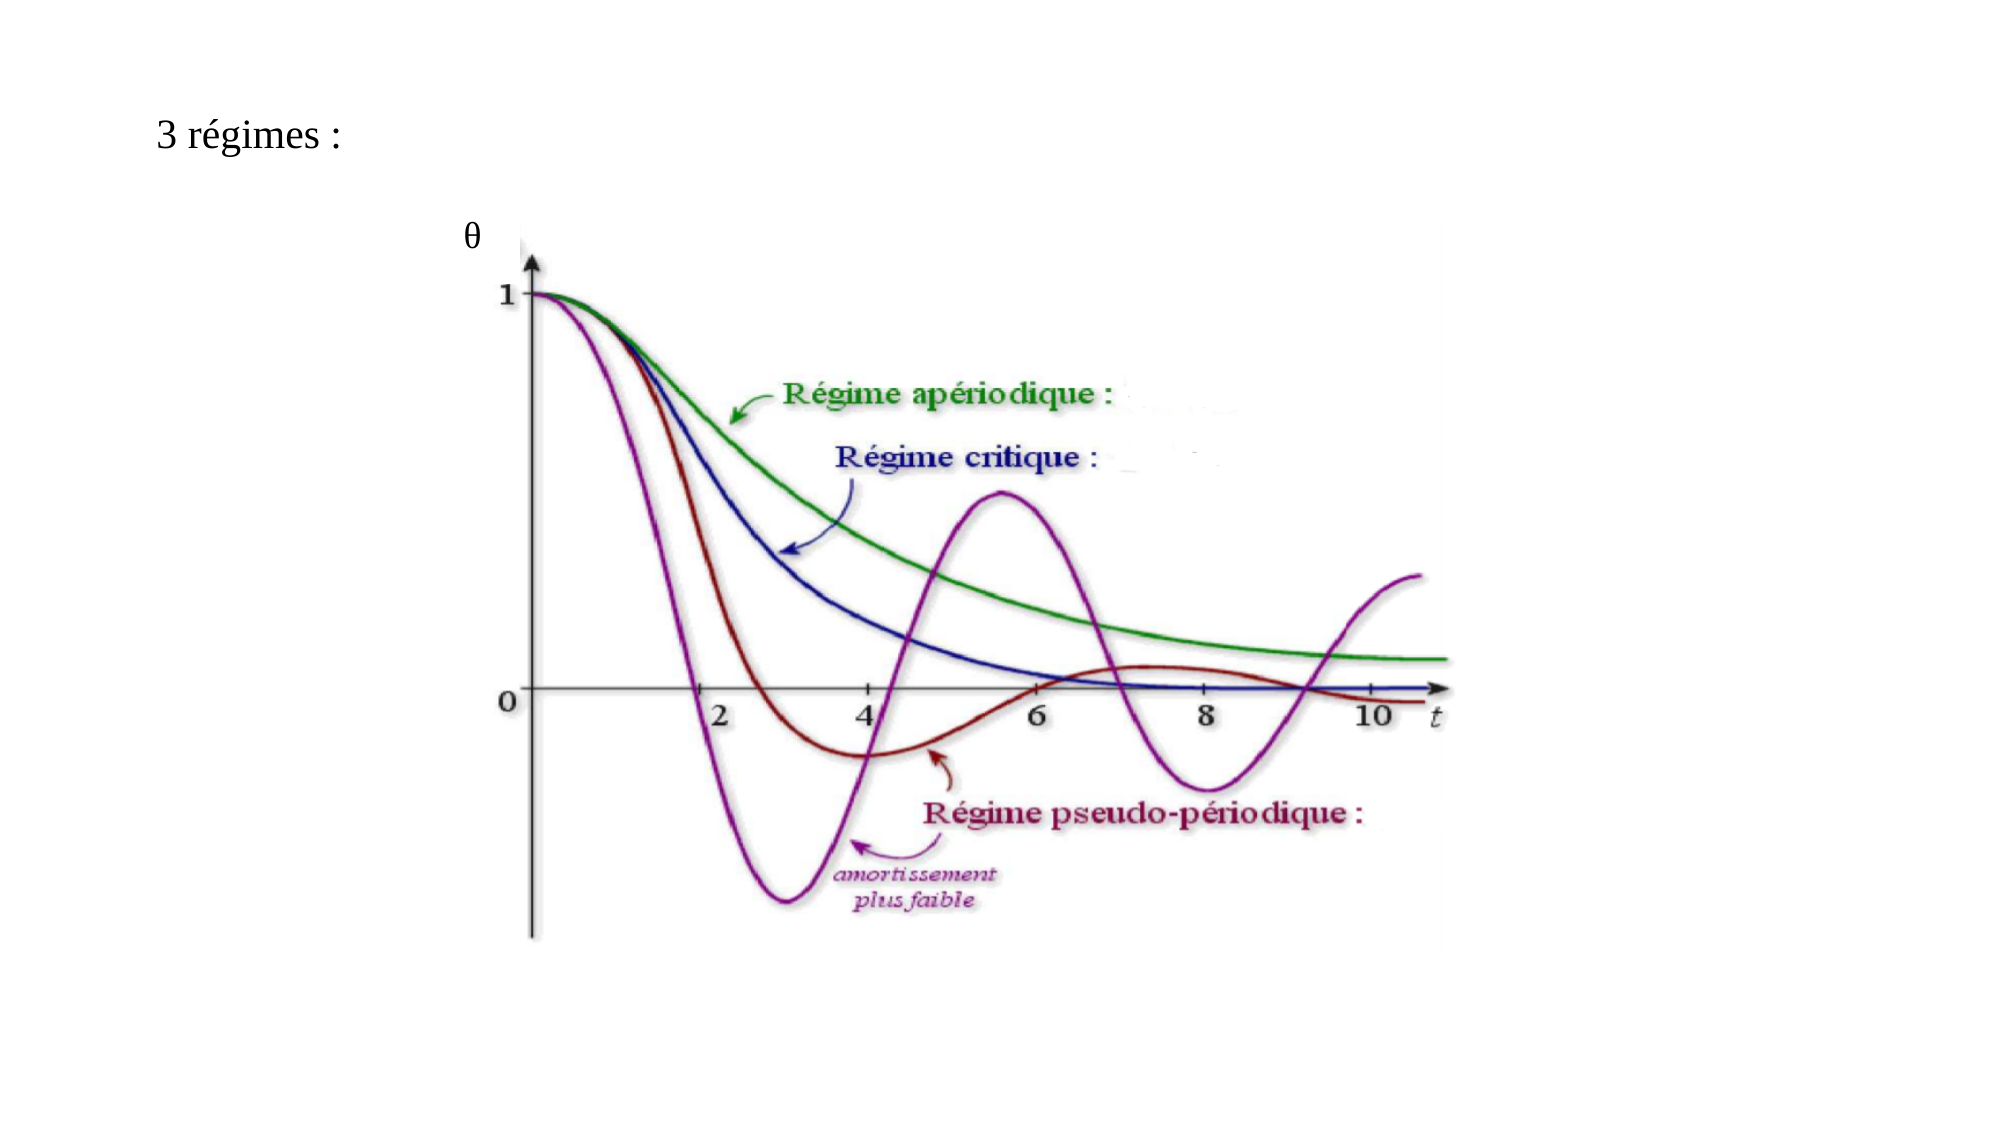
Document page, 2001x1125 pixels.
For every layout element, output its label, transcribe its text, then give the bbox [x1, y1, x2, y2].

picture [414, 200, 1586, 969]
text_box 3 régimes : [141, 103, 378, 166]
text_box θ [425, 188, 520, 284]
